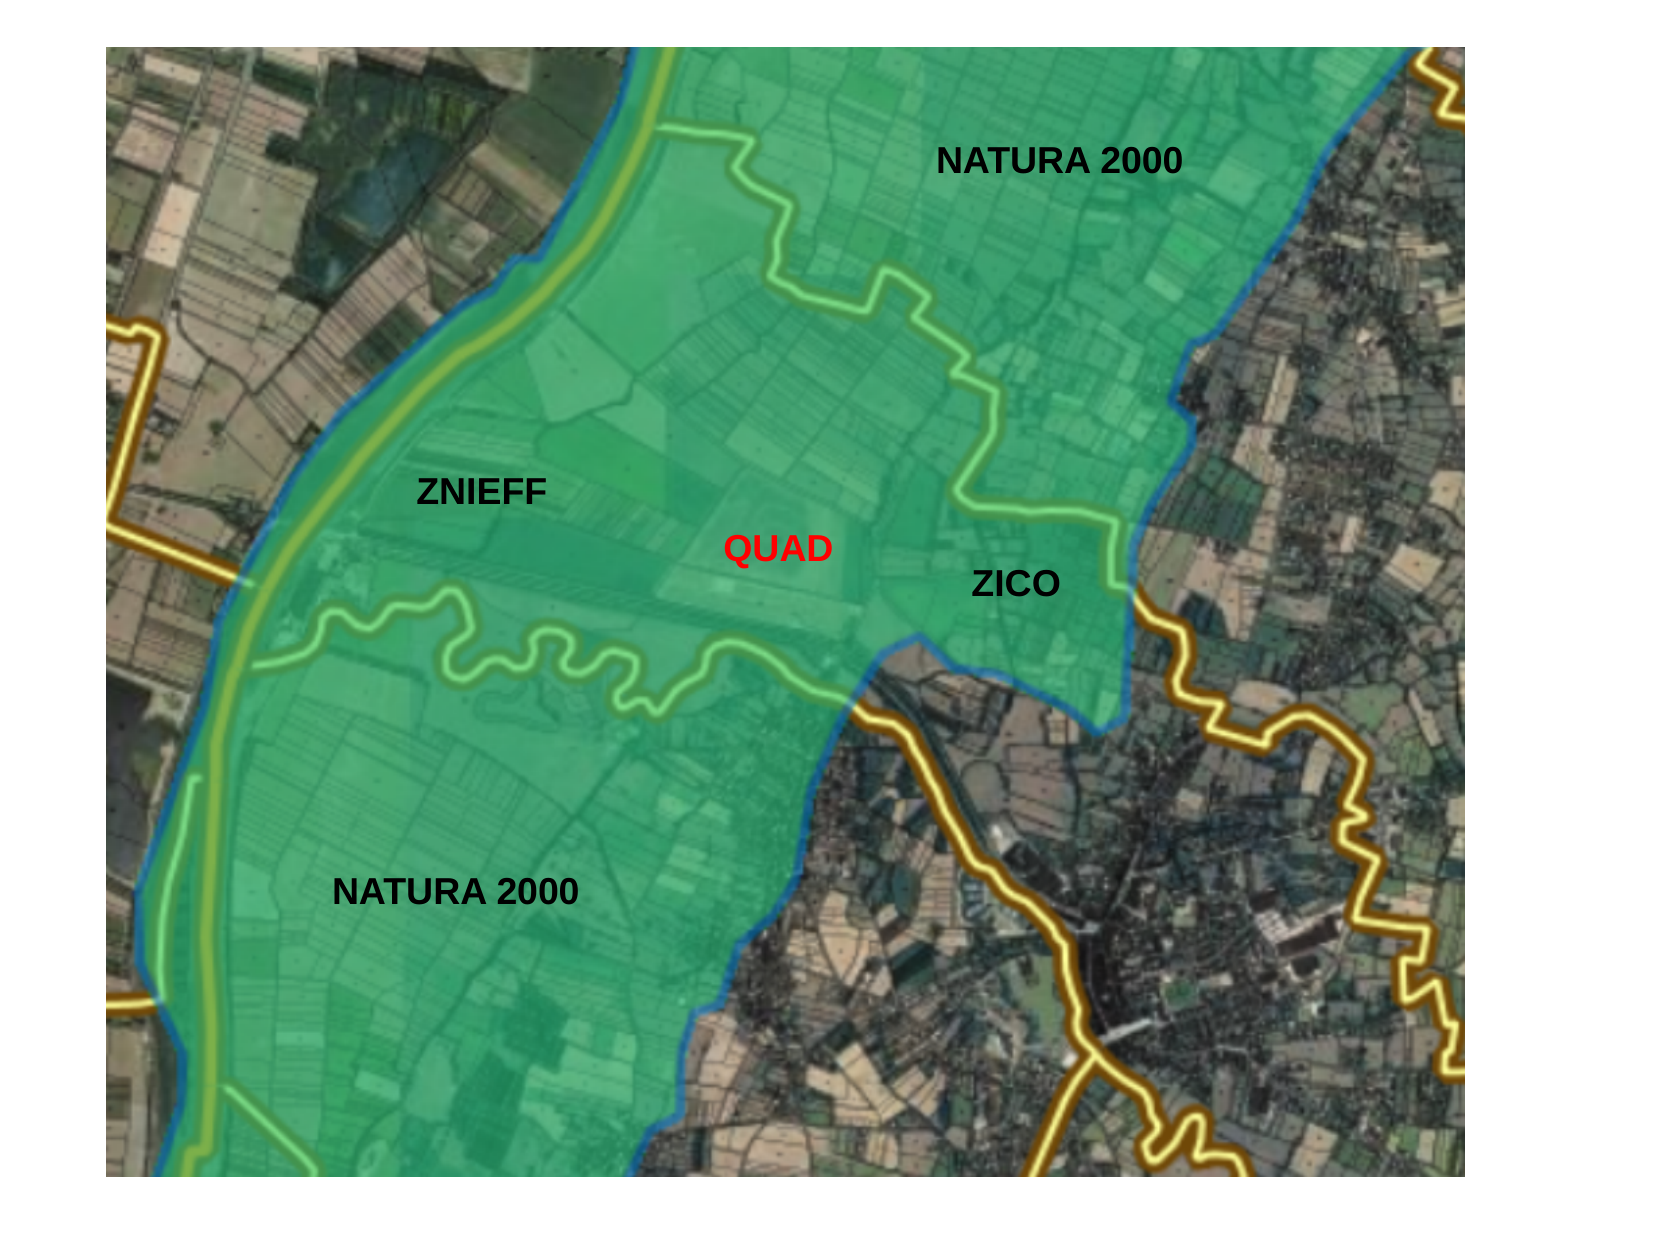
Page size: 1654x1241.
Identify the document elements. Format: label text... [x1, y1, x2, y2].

text_box QUAD [708, 519, 1016, 577]
text_box NATURA 2000 [921, 132, 1229, 189]
text_box ZICO [956, 555, 1264, 612]
text_box ZNIEFF [401, 463, 709, 520]
picture [106, 47, 1465, 1177]
text_box NATURA 2000 [317, 863, 625, 920]
